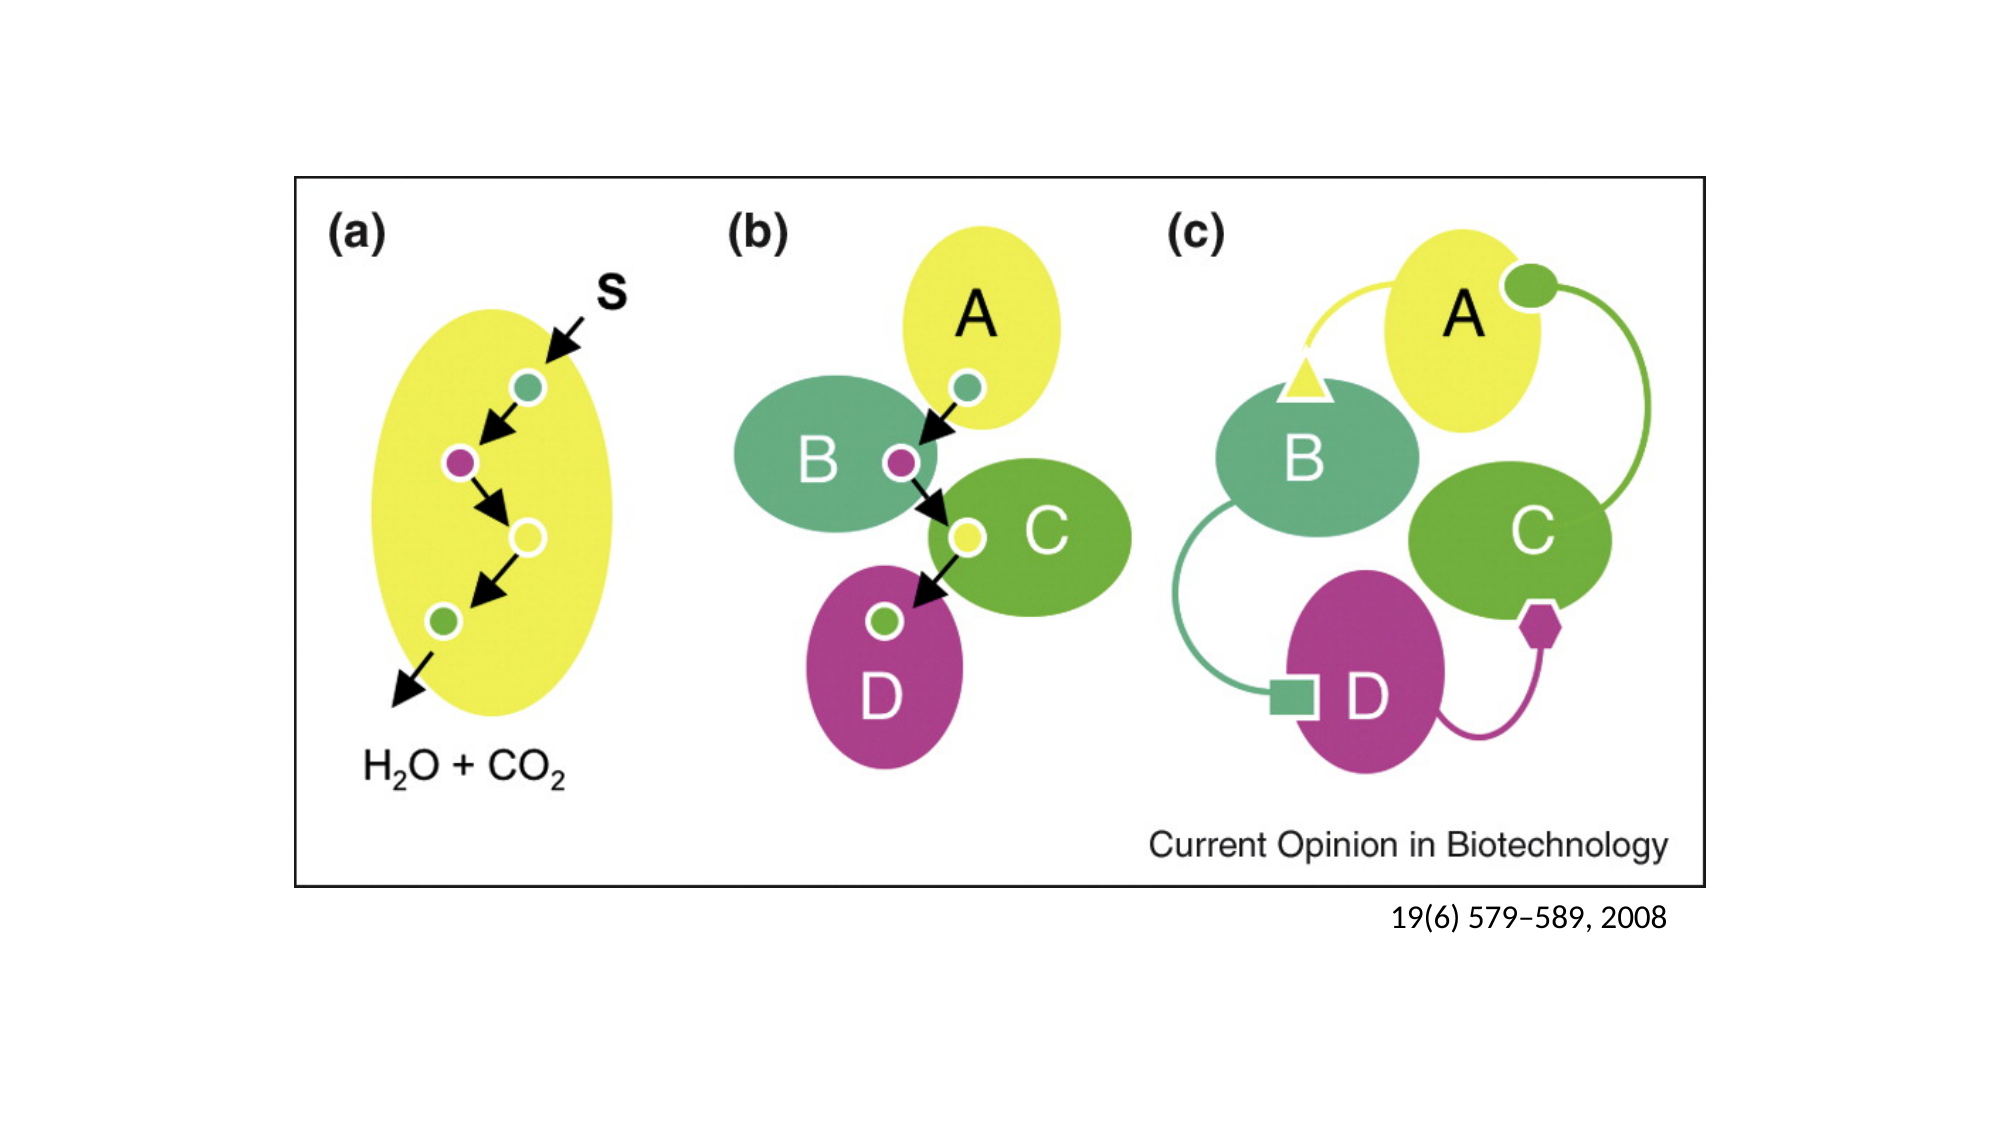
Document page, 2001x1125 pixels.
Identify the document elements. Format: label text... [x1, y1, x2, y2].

text_box 19(6) 579–589, 2008 [1375, 887, 1683, 943]
picture [294, 176, 1706, 888]
